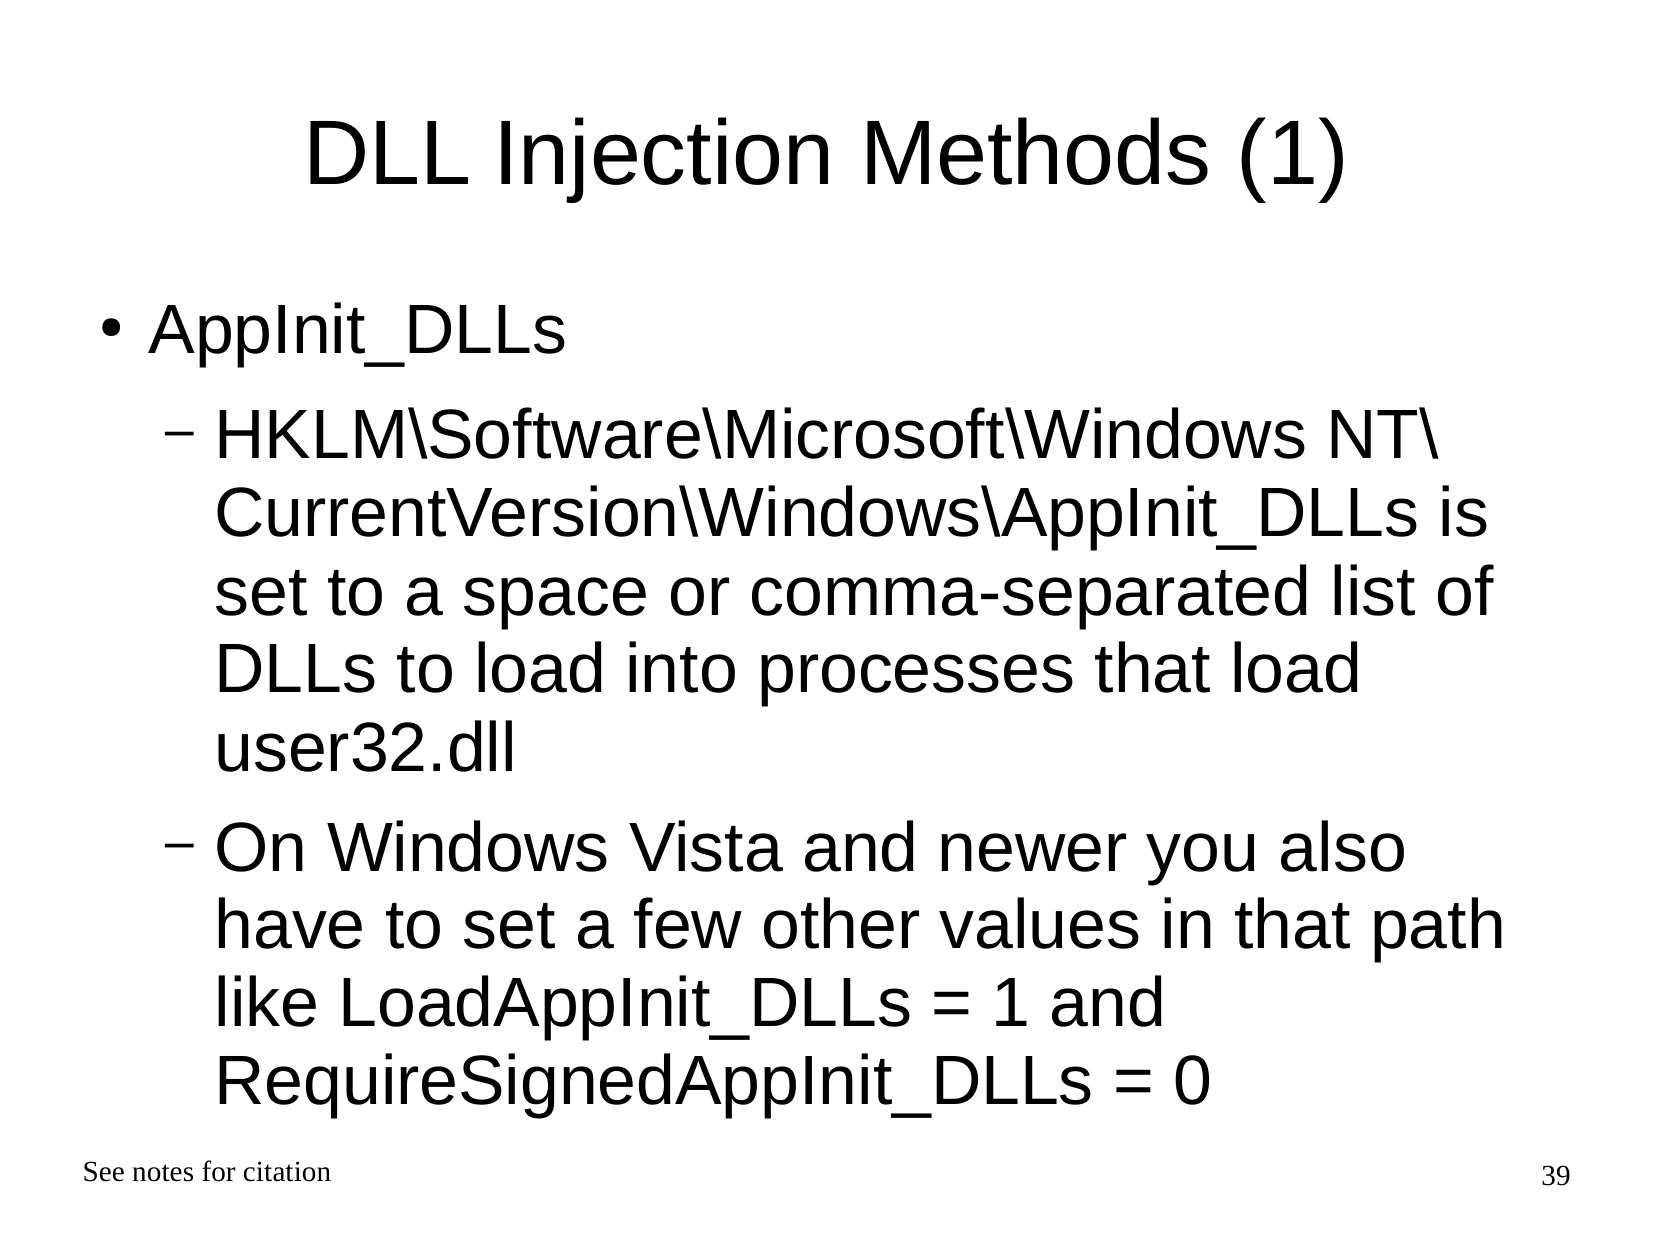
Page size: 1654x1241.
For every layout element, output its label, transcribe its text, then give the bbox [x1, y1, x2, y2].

list AppInit_DLLs HKLM\Software\Microsoft\Windows NT\CurrentVersion\Windows\AppInit_DLLs is set to a space or comma-separated list of DLLs to load into processes that load user32.dll On Windows Vista and newer you also have to set a few other values in that path like LoadAppInit_DLLs = 1 and RequireSignedAppInit_DLLs = 0 [82, 290, 1576, 1126]
title DLL Injection Methods (1) [82, 49, 1571, 257]
